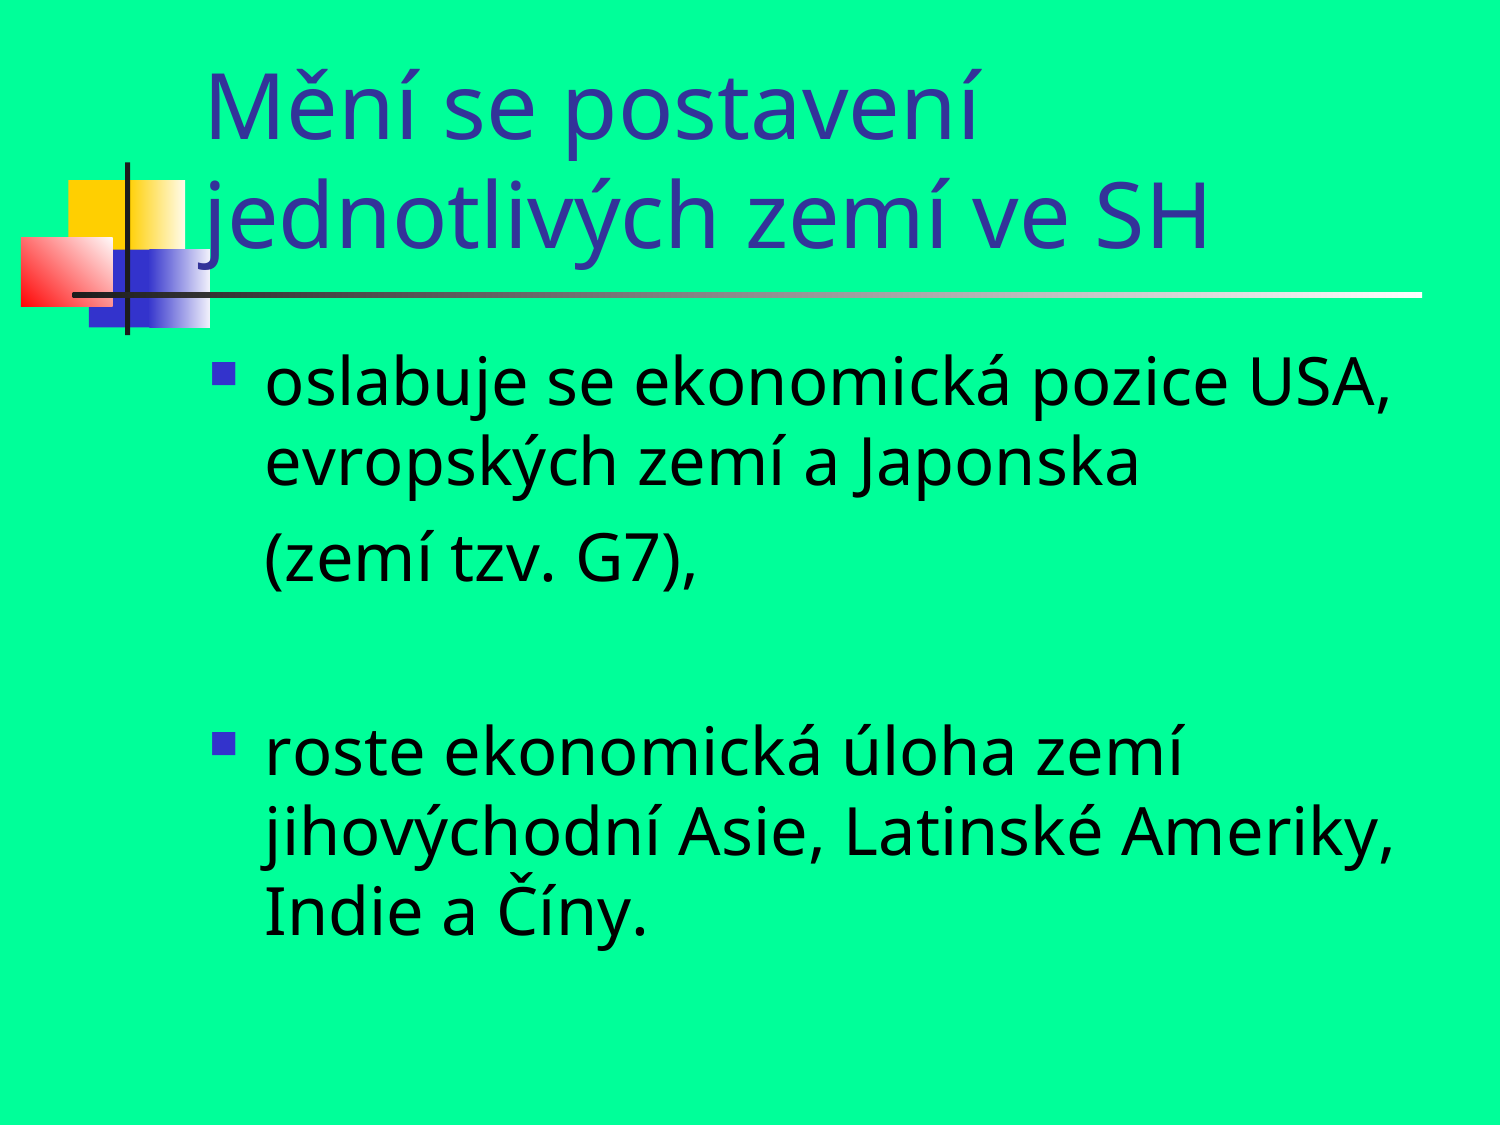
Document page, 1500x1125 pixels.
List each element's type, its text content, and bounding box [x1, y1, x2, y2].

title Mění se postavení jednotlivých zemí ve SH [188, 35, 1468, 276]
list oslabuje se ekonomická pozice USA, evropských zemí a Japonska (zemí tzv. G7), roste ekonomická úloha zemí jihovýchodní Asie, Latinské Ameriky, Indie a Číny. [193, 331, 1469, 1007]
